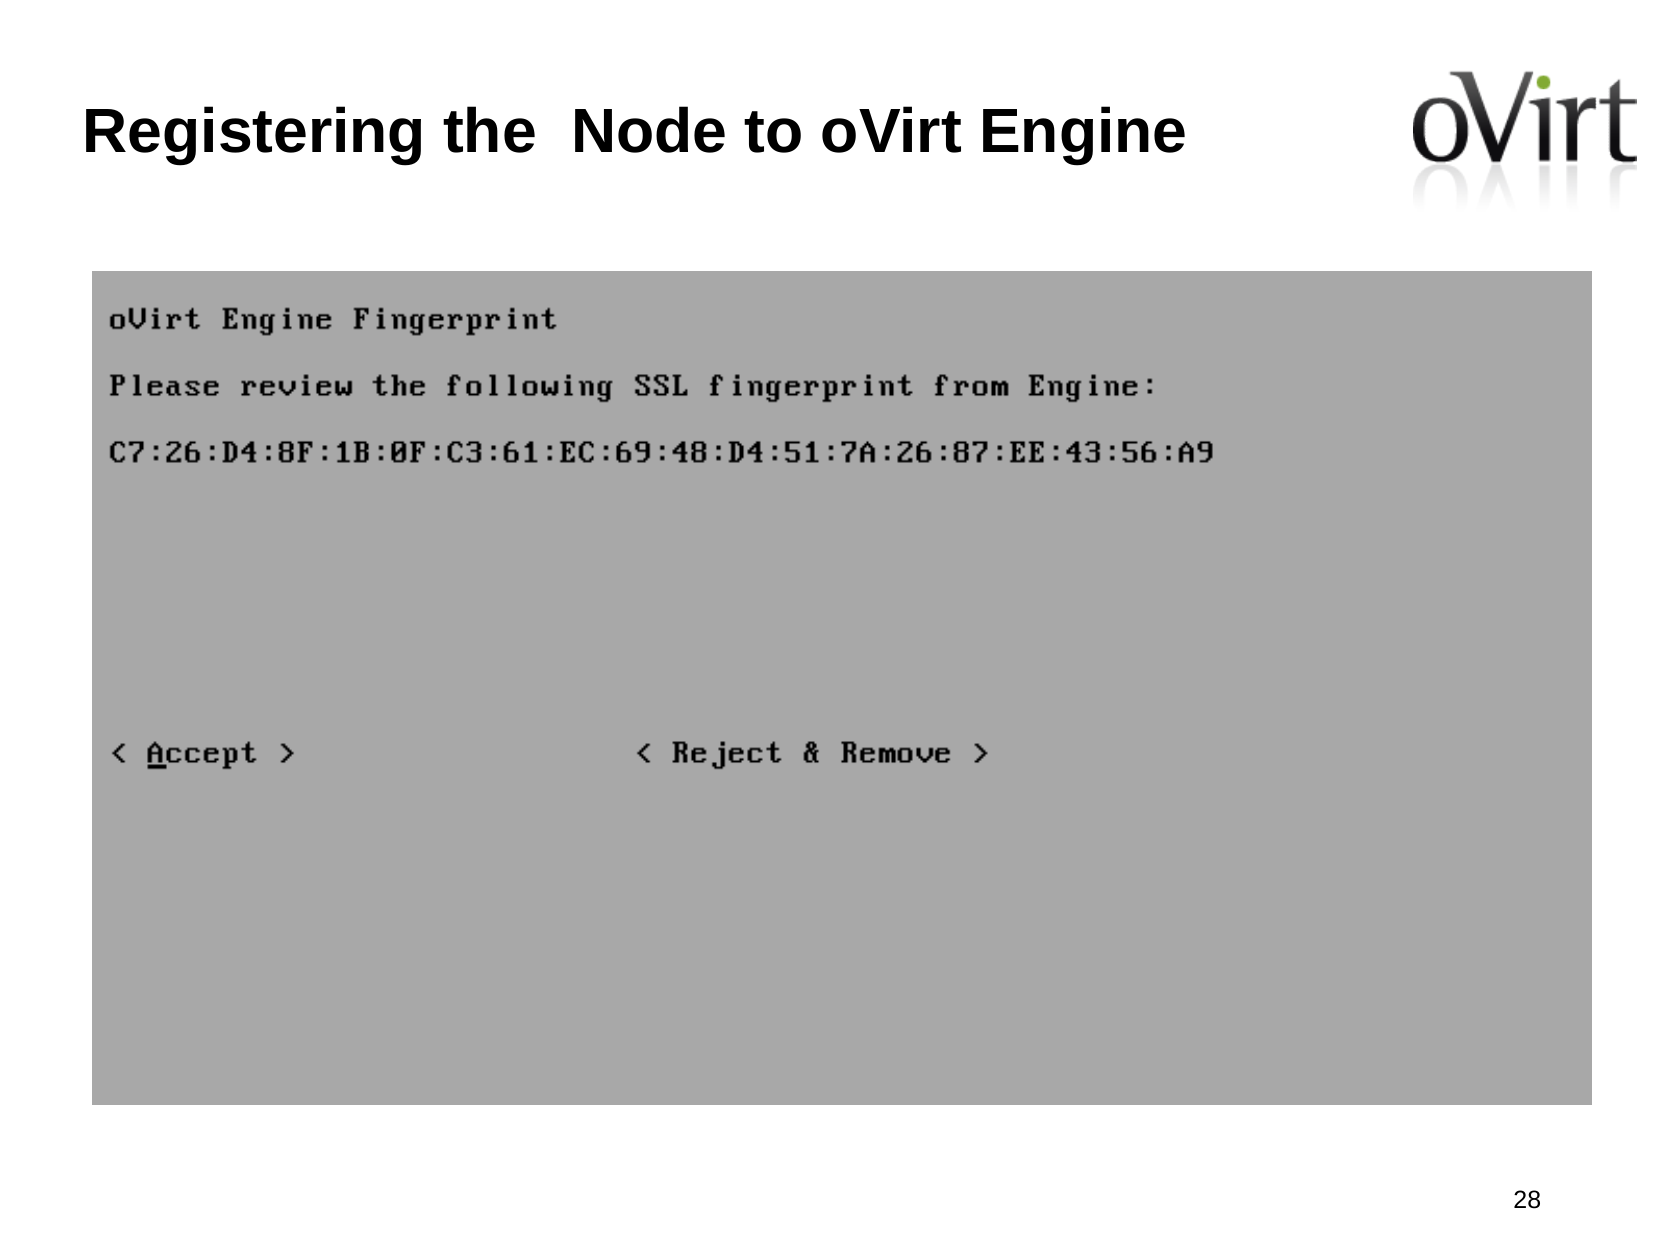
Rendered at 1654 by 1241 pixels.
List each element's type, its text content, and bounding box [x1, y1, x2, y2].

picture [92, 271, 1592, 1105]
title Registering the Node to oVirt Engine [82, 37, 1378, 226]
picture [1413, 63, 1637, 212]
